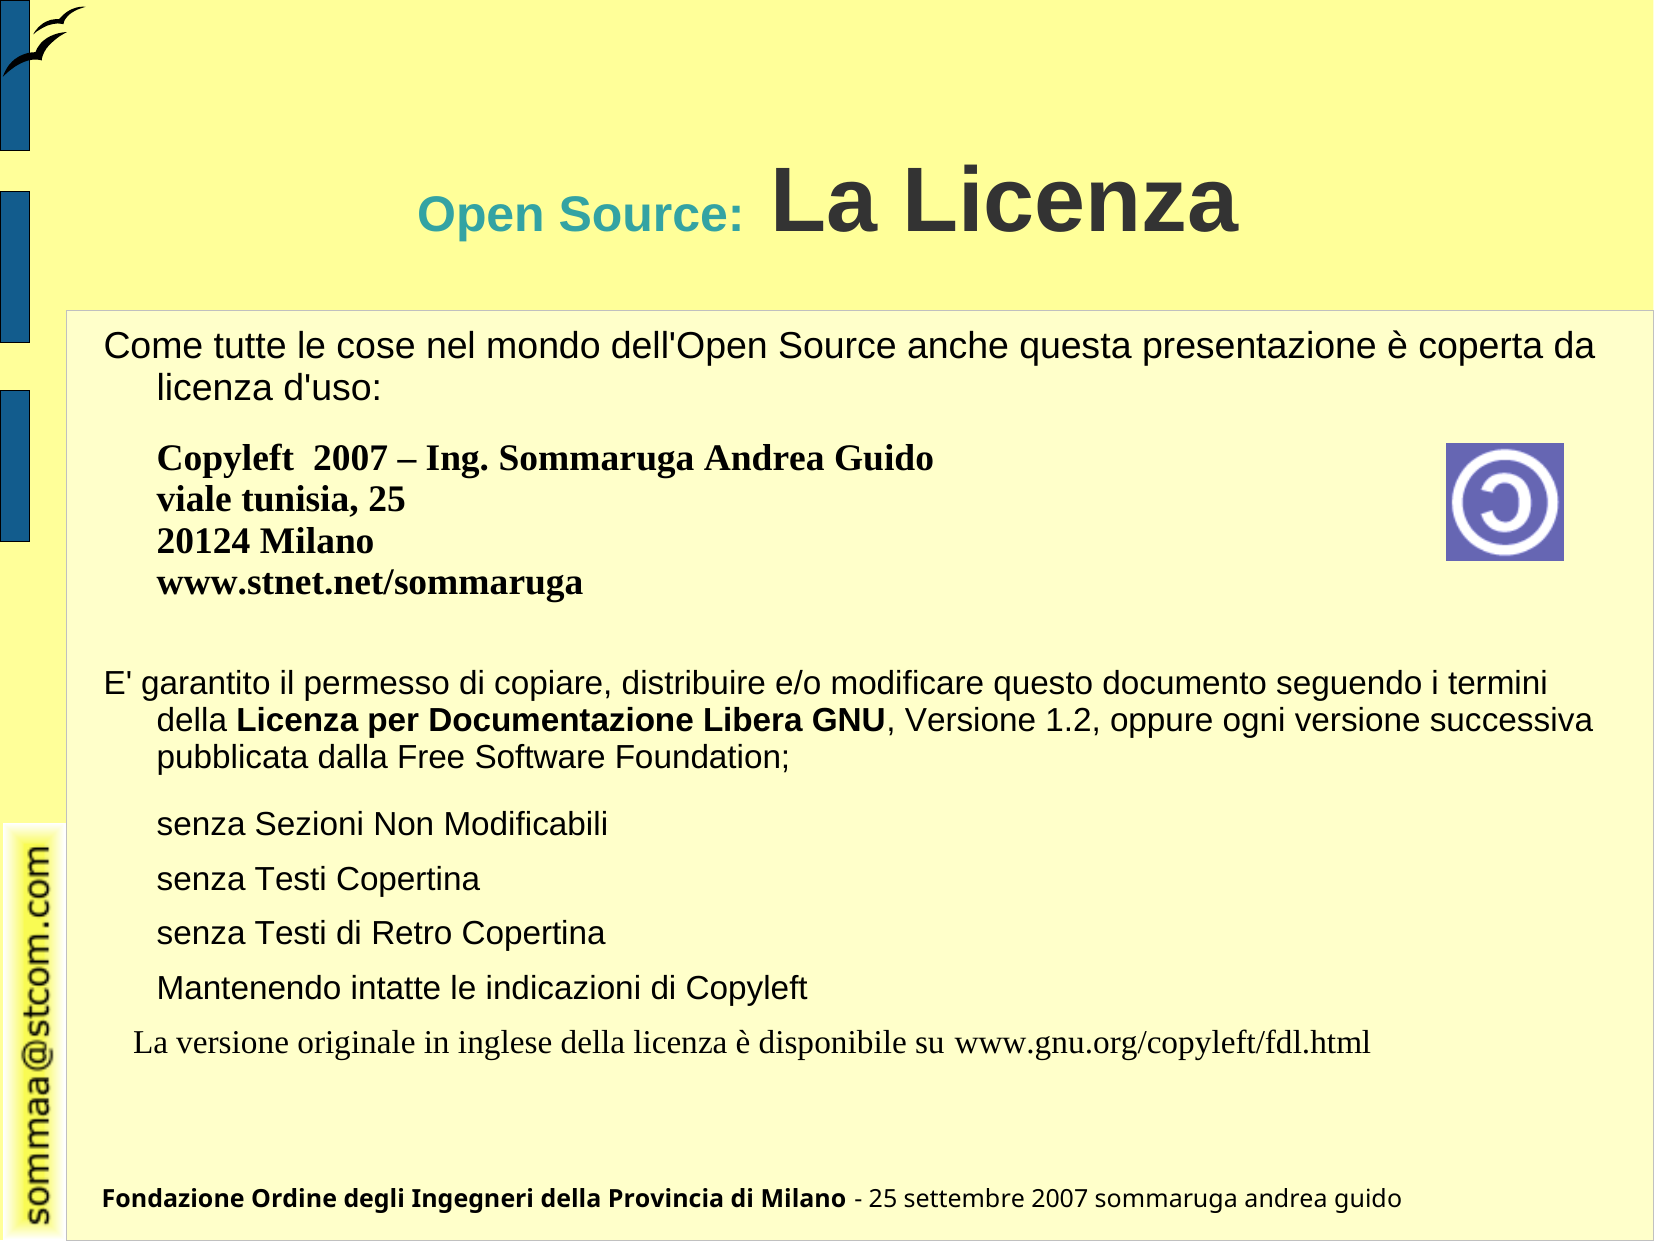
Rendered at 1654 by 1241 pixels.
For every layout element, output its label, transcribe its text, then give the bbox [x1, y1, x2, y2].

list Come tutte le cose nel mondo dell'Open Source anche questa presentazione è coperta da licenza d'uso: Copyleft 2007 – Ing. Sommaruga Andrea Guido viale tunisia, 25 20124 Milano www.stnet.net/sommaruga E' garantito il permesso di copiare, distribuire e/o modificare questo documento seguendo i termini della Licenza per Documentazione Libera GNU, Versione 1.2, oppure ogni versione successiva pubblicata dalla Free Software Foundation; senza Sezioni Non Modificabili senza Testi Copertina senza Testi di Retro Copertina Mantenendo intatte le indicazioni di Copyleft La versione originale in inglese della licenza è disponibile su www.gnu.org/copyleft/fdl.html [85, 324, 1628, 1163]
picture [3, 823, 66, 1241]
title Open Source: La Licenza [59, 147, 1627, 251]
picture [1446, 443, 1564, 562]
